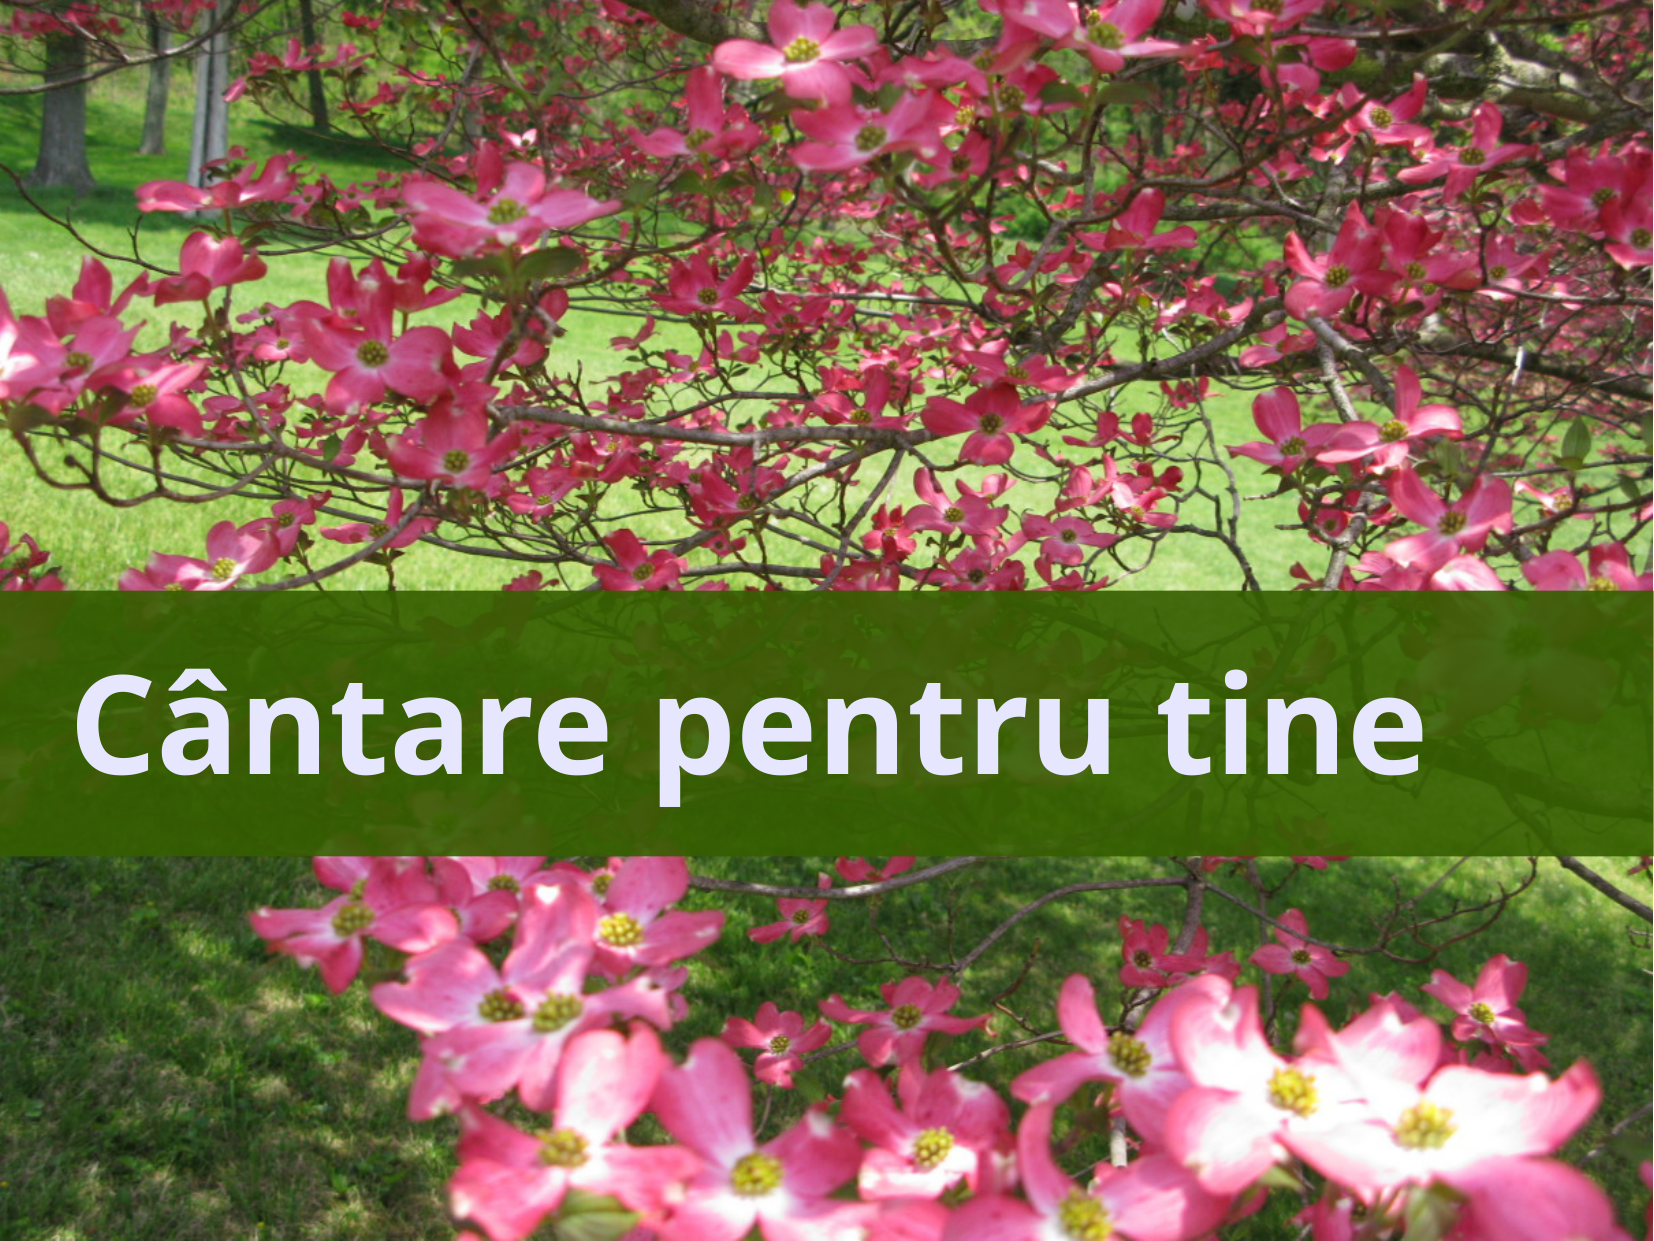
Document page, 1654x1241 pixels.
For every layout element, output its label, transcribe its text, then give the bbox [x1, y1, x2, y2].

text_box Cântare pentru tine [54, 620, 1617, 803]
picture [0, 0, 1653, 590]
text_box [0, 590, 1654, 857]
picture [0, 857, 1653, 1241]
